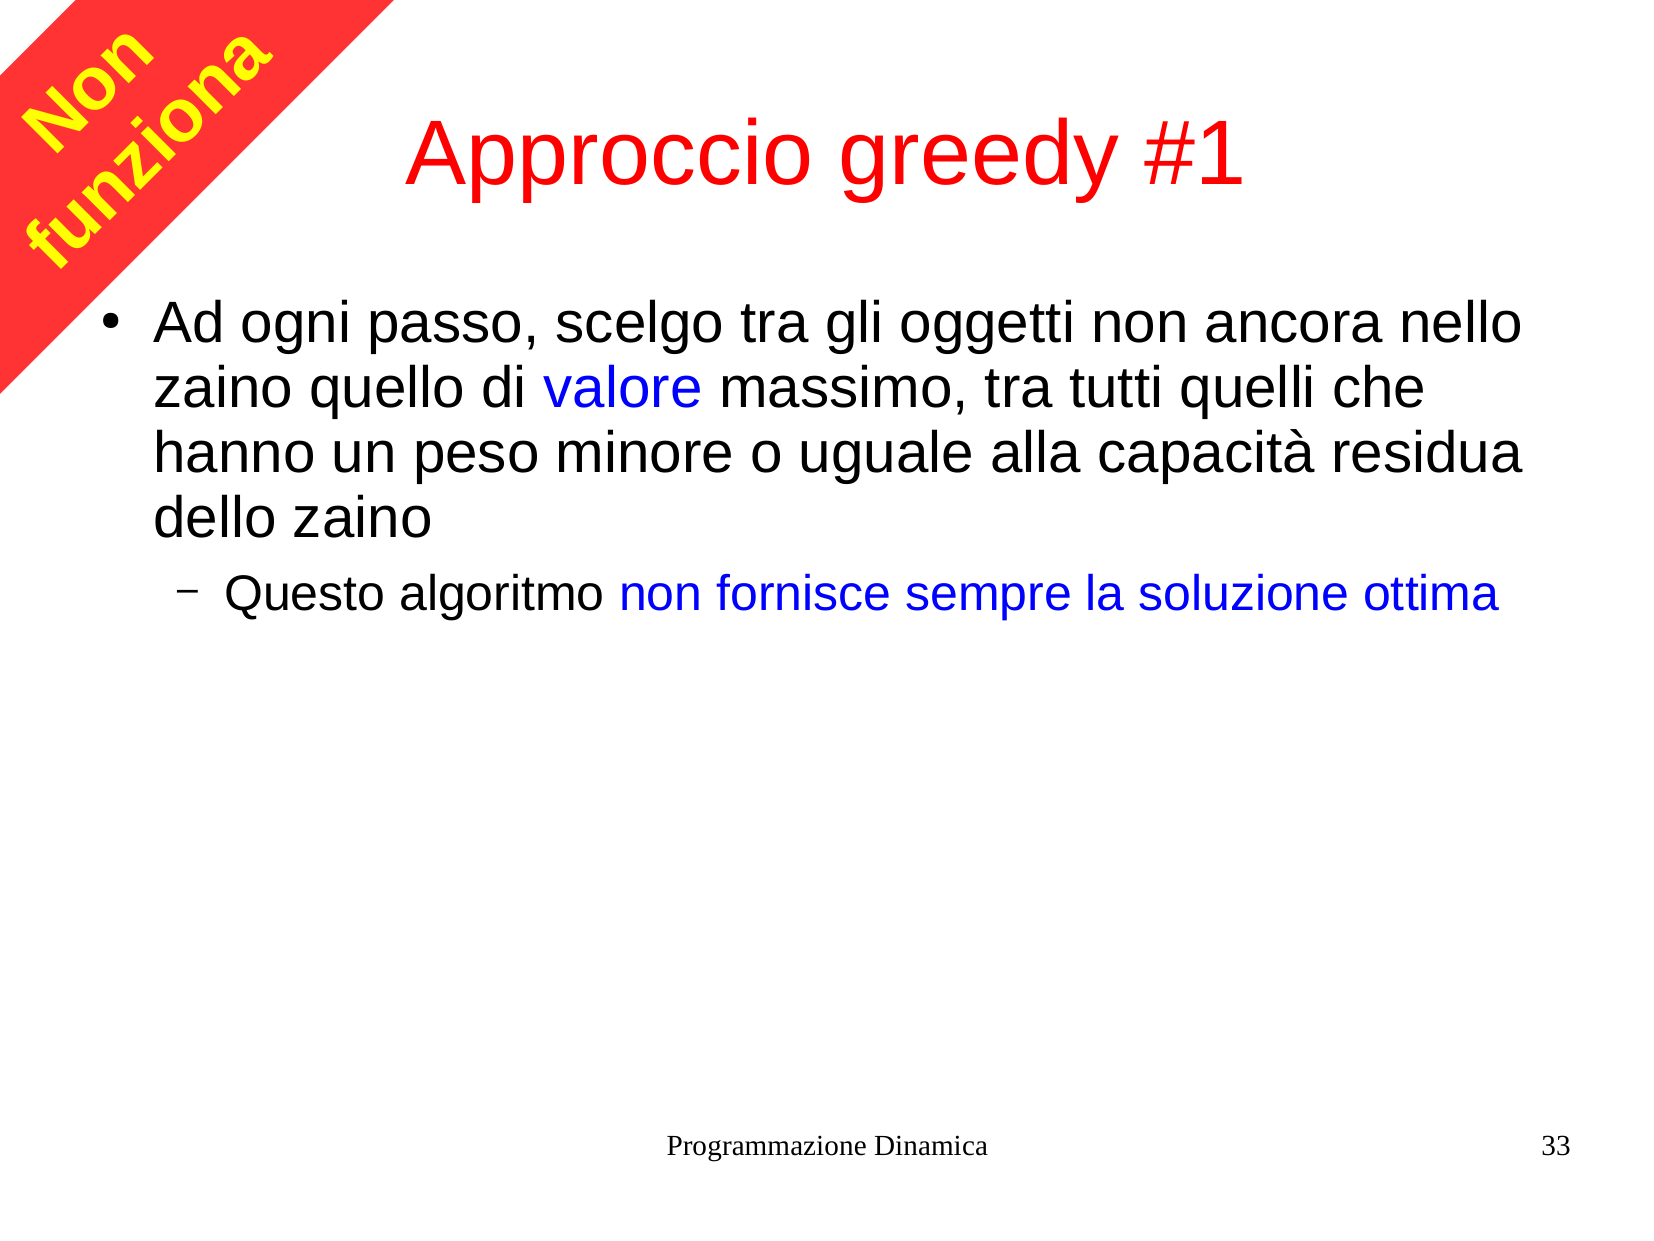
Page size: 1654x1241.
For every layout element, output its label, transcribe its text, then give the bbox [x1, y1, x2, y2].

title Approccio greedy #1 [138, 49, 1571, 257]
list Ad ogni passo, scelgo tra gli oggetti non ancora nello zaino quello di valore massimo, tra tutti quelli che hanno un peso minore o uguale alla capacità residua dello zaino Questo algoritmo non fornisce sempre la soluzione ottima [82, 290, 1571, 1109]
text_box Non funziona [0, 0, 394, 394]
